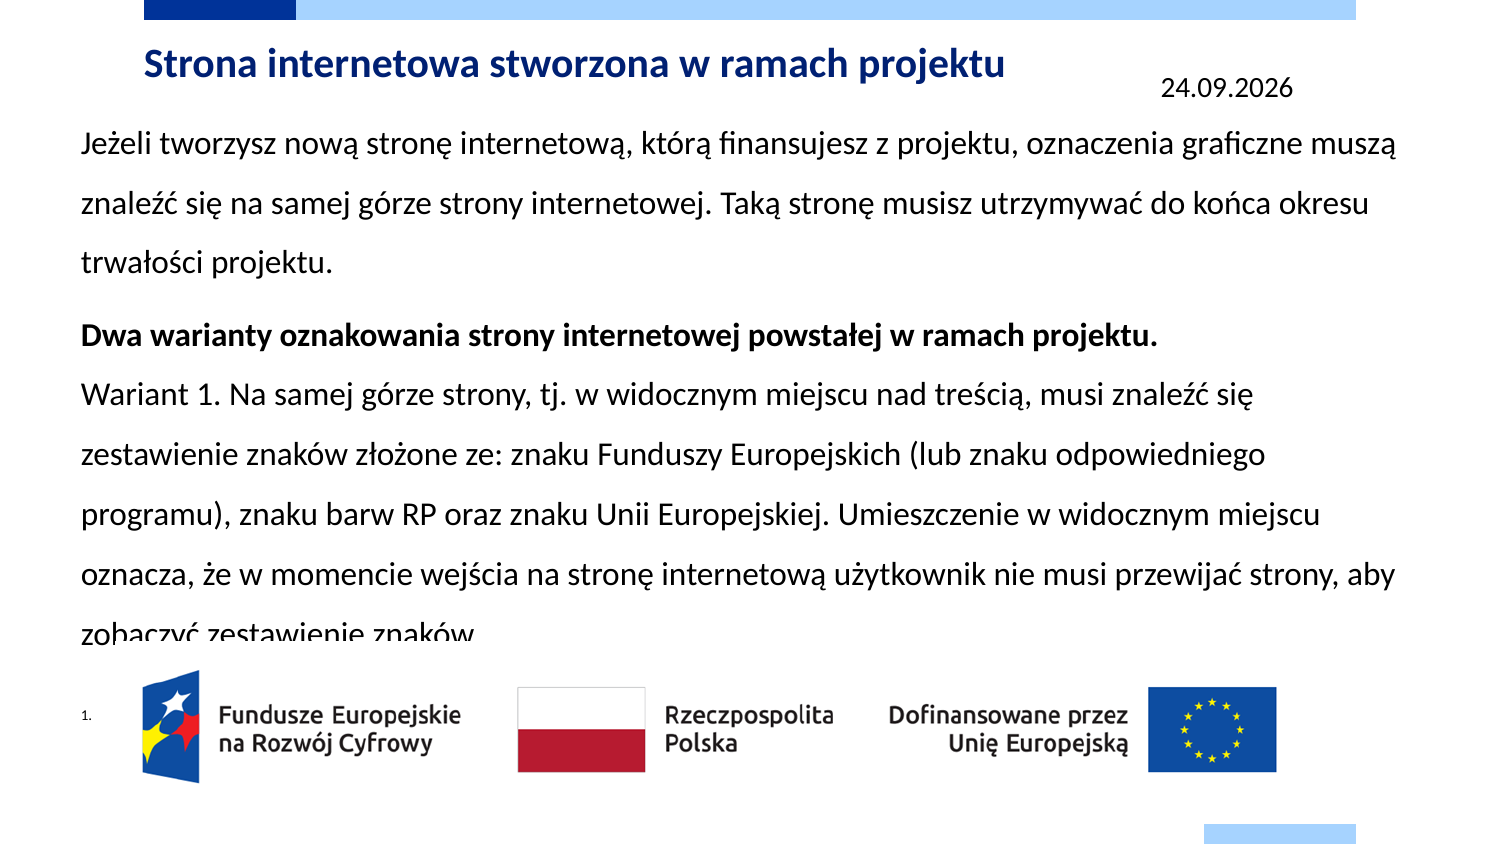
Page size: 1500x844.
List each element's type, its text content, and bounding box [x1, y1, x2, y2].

list Jeżeli tworzysz nową stronę internetową, którą finansujesz z projektu, oznaczenia graficzne muszą znaleźć się na samej górze strony internetowej. Taką stronę musisz utrzymywać do końca okresu trwałości projektu. Dwa warianty oznakowania strony internetowej powstałej w ramach projektu. Wariant 1. Na samej górze strony, tj. w widocznym miejscu nad treścią, musi znaleźć się zestawienie znaków złożone ze: znaku Funduszy Europejskich (lub znaku odpowiedniego programu), znaku barw RP oraz znaku Unii Europejskiej. Umieszczenie w widocznym miejscu oznacza, że w momencie wejścia na stronę internetową użytkownik nie musi przewijać strony, aby zobaczyć zestawienie znaków. [80, 101, 1414, 834]
picture [115, 642, 1301, 809]
text_box 21.10.2024 [1145, 60, 1347, 102]
title Strona internetowa stworzona w ramach projektu [143, 35, 1357, 101]
